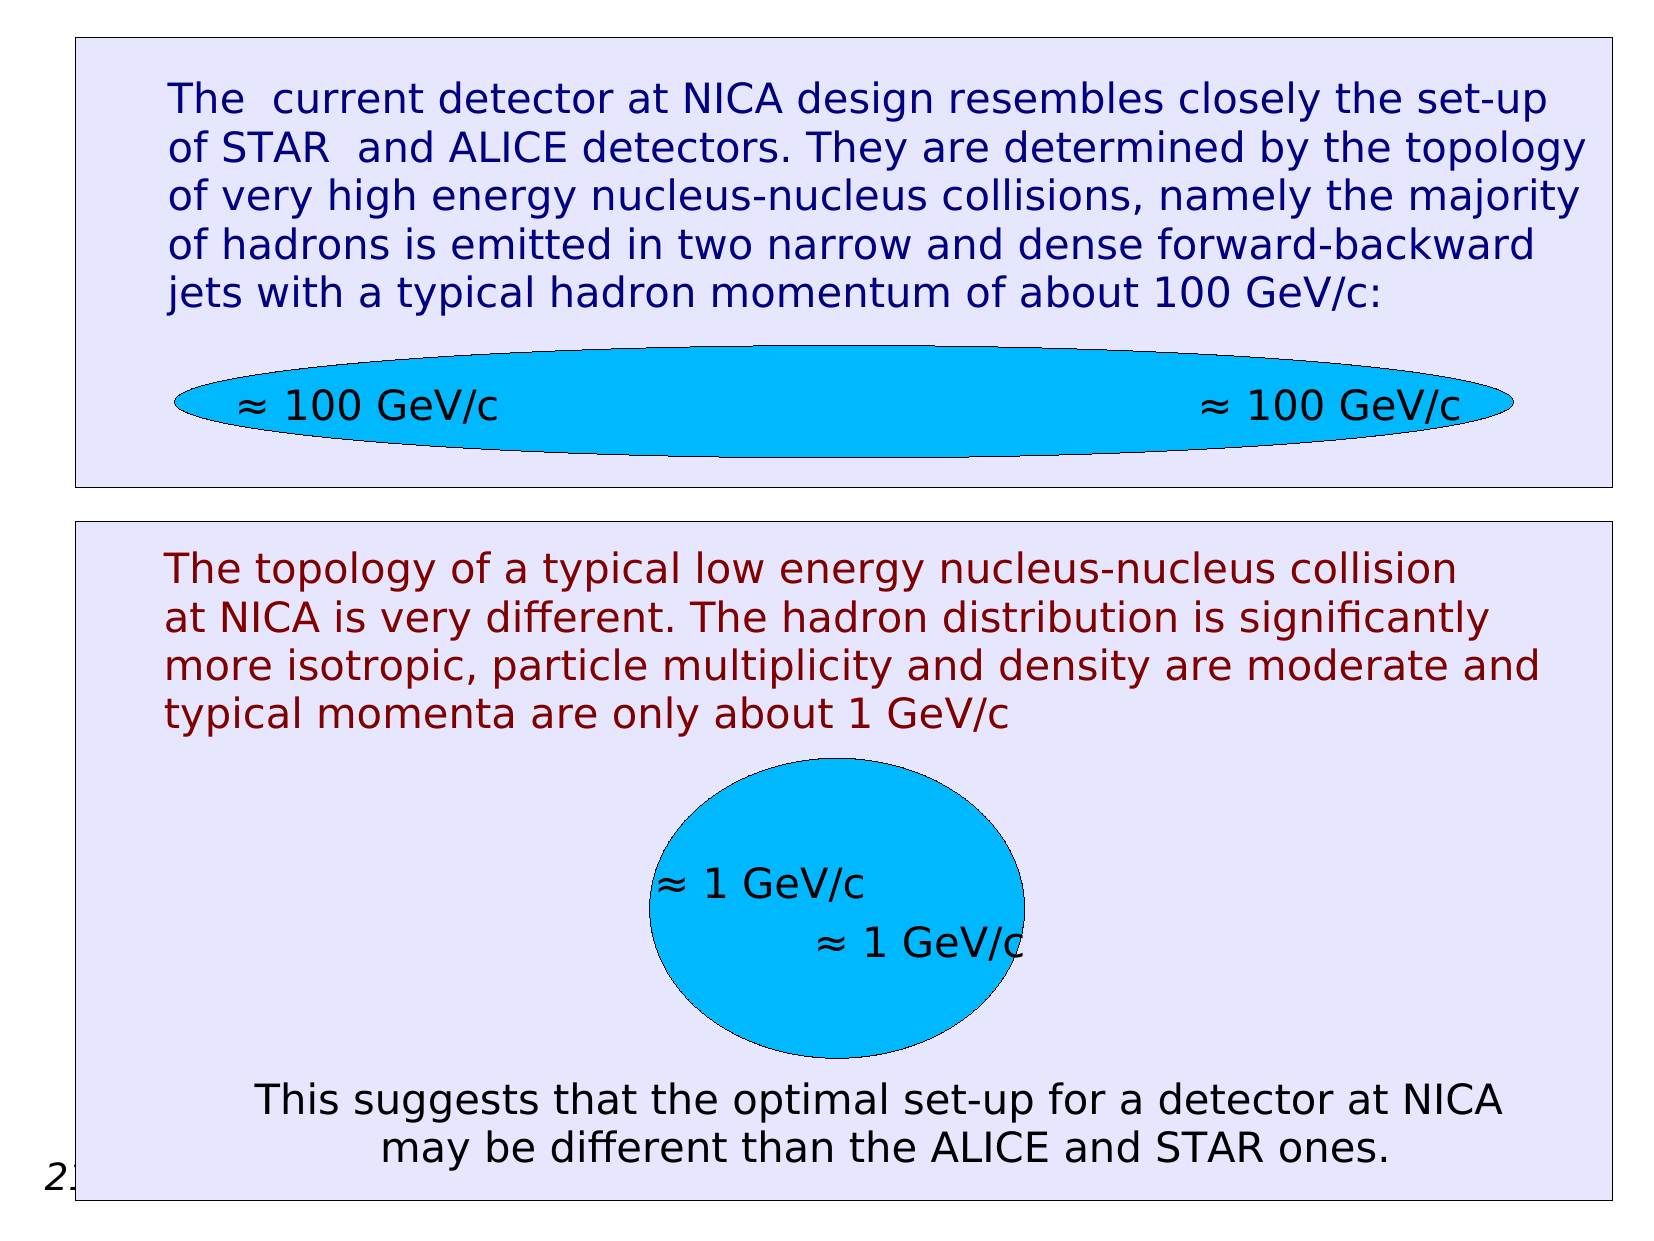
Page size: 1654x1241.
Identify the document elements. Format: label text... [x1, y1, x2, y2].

text_box ≈ 1 GeV/c [813, 912, 1021, 965]
text_box [75, 521, 1613, 1201]
text_box ≈ 100 GeV/c [235, 375, 495, 427]
text_box ≈ 100 GeV/c [1197, 375, 1458, 427]
text_box The topology of a typical low energy nucleus-nucleus collision at NICA is very different. The hadron distribution is significantly more isotropic, particle multiplicity and density are moderate and typical momenta are only about 1 GeV/c [163, 544, 1555, 739]
text_box ≈ 1 GeV/c [654, 853, 862, 906]
text_box The current detector at NICA design resembles closely the set-up of STAR and ALICE detectors. They are determined by the topology of very high energy nucleus-nucleus collisions, namely the majority of hadrons is emitted in two narrow and dense forward-backward jets with a typical hadron momentum of about 100 GeV/c: [167, 75, 1602, 318]
text_box [75, 37, 1613, 488]
text_box This suggests that the optimal set-up for a detector at NICA may be different than the ALICE and STAR ones. [254, 1075, 1517, 1231]
